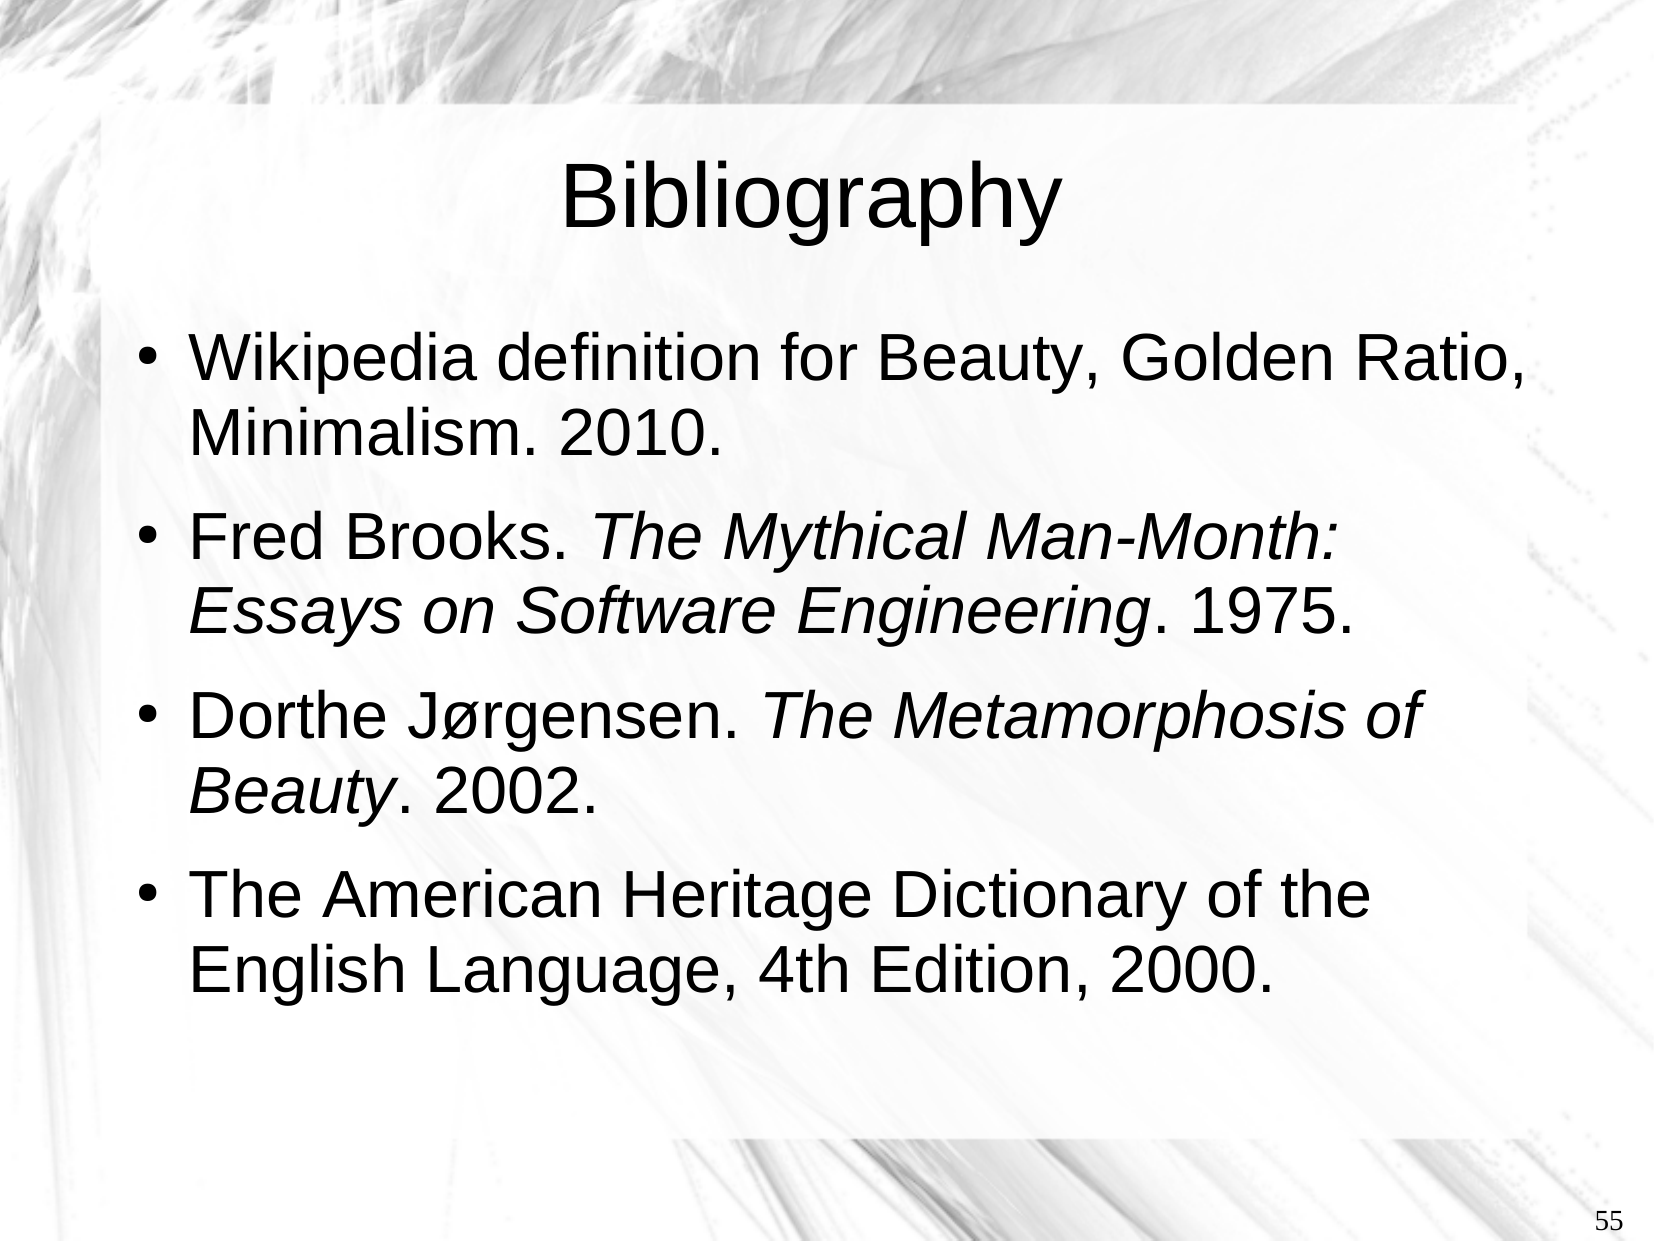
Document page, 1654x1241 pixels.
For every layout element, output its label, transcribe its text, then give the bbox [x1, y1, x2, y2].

picture [0, 0, 1654, 1241]
title Bibliography [118, 112, 1506, 281]
list Wikipedia definition for Beauty, Golden Ratio, Minimalism. 2010. Fred Brooks. The Mythical Man-Month: Essays on Software Engineering. 1975. Dorthe Jørgensen. The Metamorphosis of Beauty. 2002. The American Heritage Dictionary of the English Language, 4th Edition, 2000. [118, 319, 1571, 1005]
